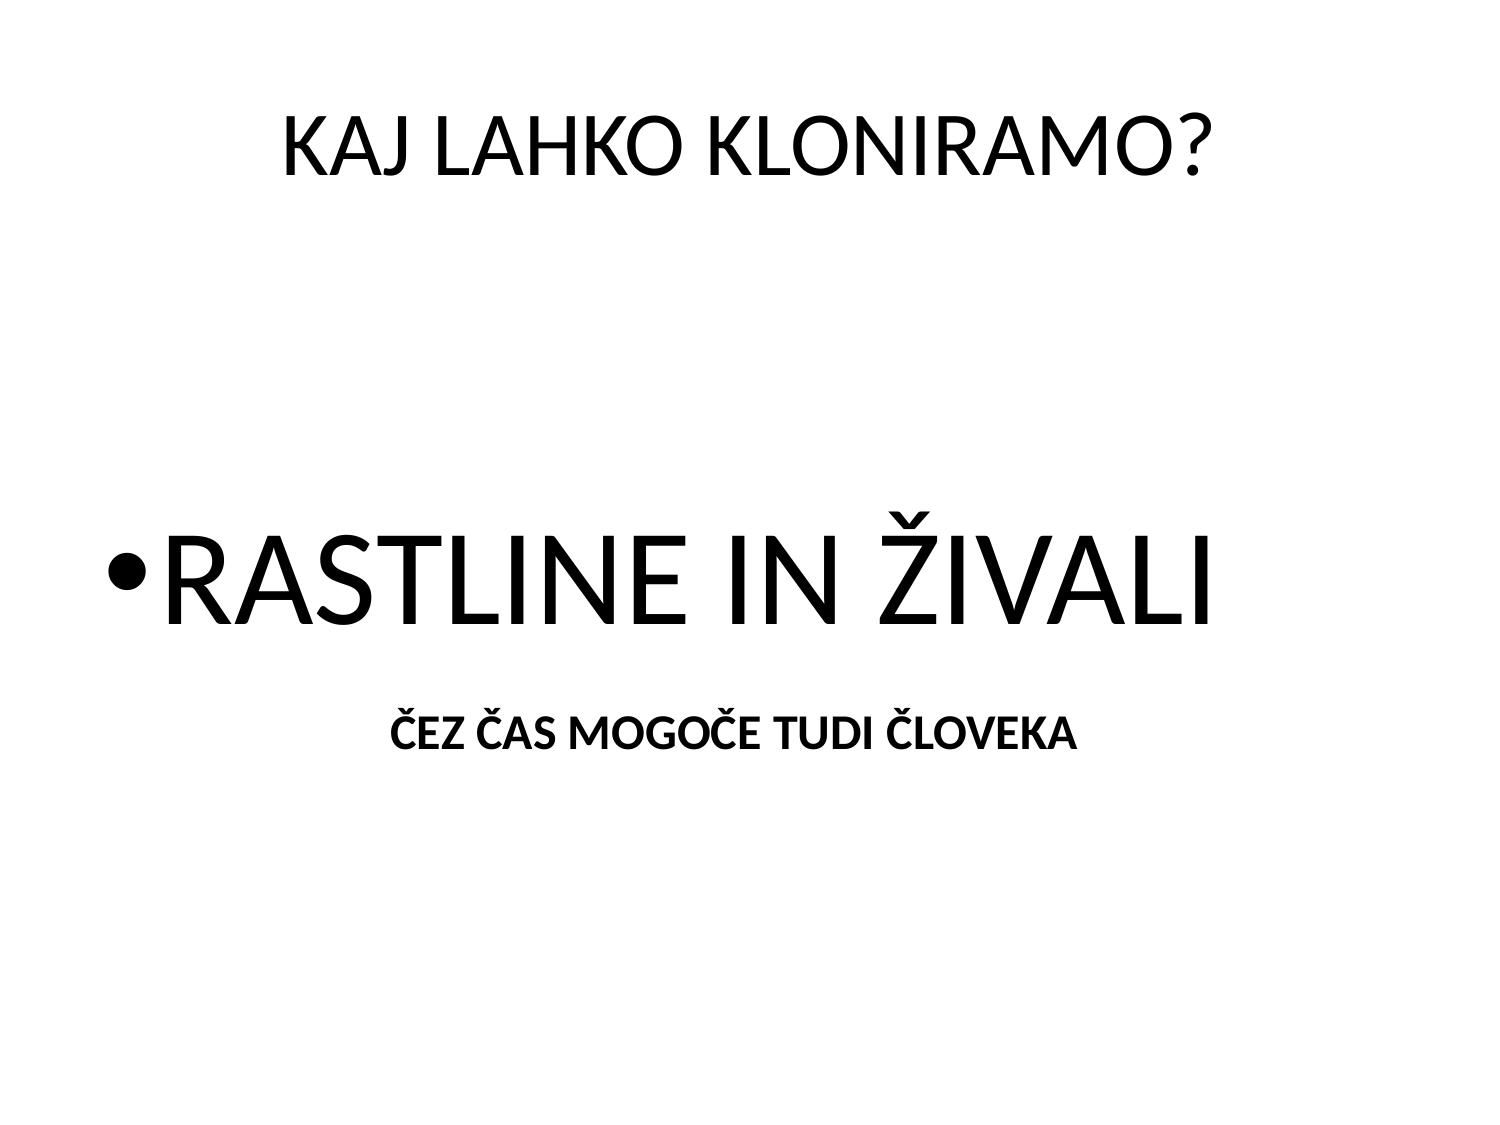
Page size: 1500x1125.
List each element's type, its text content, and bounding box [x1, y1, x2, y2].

title KAJ LAHKO KLONIRAMO? [75, 45, 1425, 233]
text_box ČEZ ČAS MOGOČE TUDI ČLOVEKA [375, 692, 1094, 768]
list RASTLINE IN ŽIVALI [88, 479, 1459, 657]
